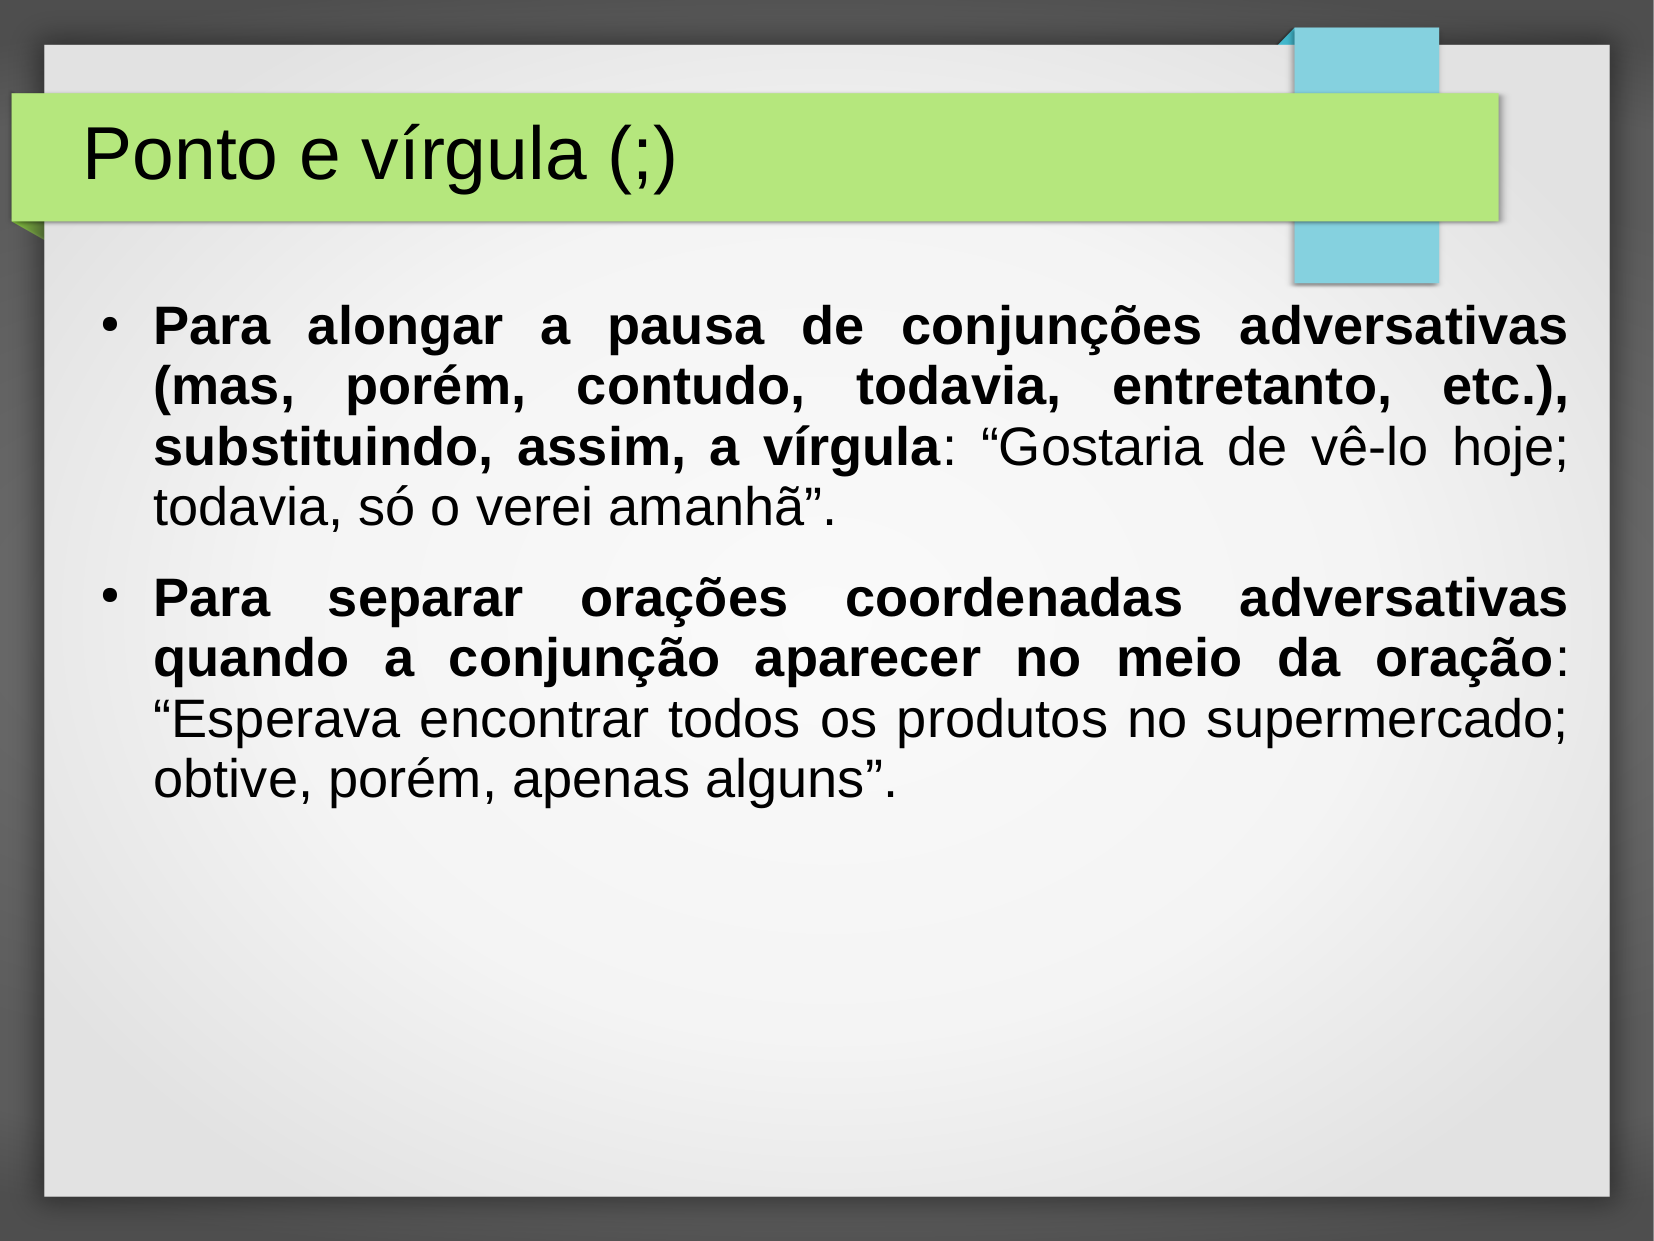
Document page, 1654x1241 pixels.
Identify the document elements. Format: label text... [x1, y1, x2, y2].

picture [0, 0, 1654, 1241]
list Para alongar a pausa de conjunções adversativas (mas, porém, contudo, todavia, entretanto, etc.), substituindo, assim, a vírgula: “Gostaria de vê-lo hoje; todavia, só o verei amanhã”. Para separar orações coordenadas adversativas quando a conjunção aparecer no meio da oração: “Esperava encontrar todos os produtos no supermercado; obtive, porém, apenas alguns”. [82, 295, 1571, 1015]
title Ponto e vírgula (;) [82, 94, 1264, 213]
